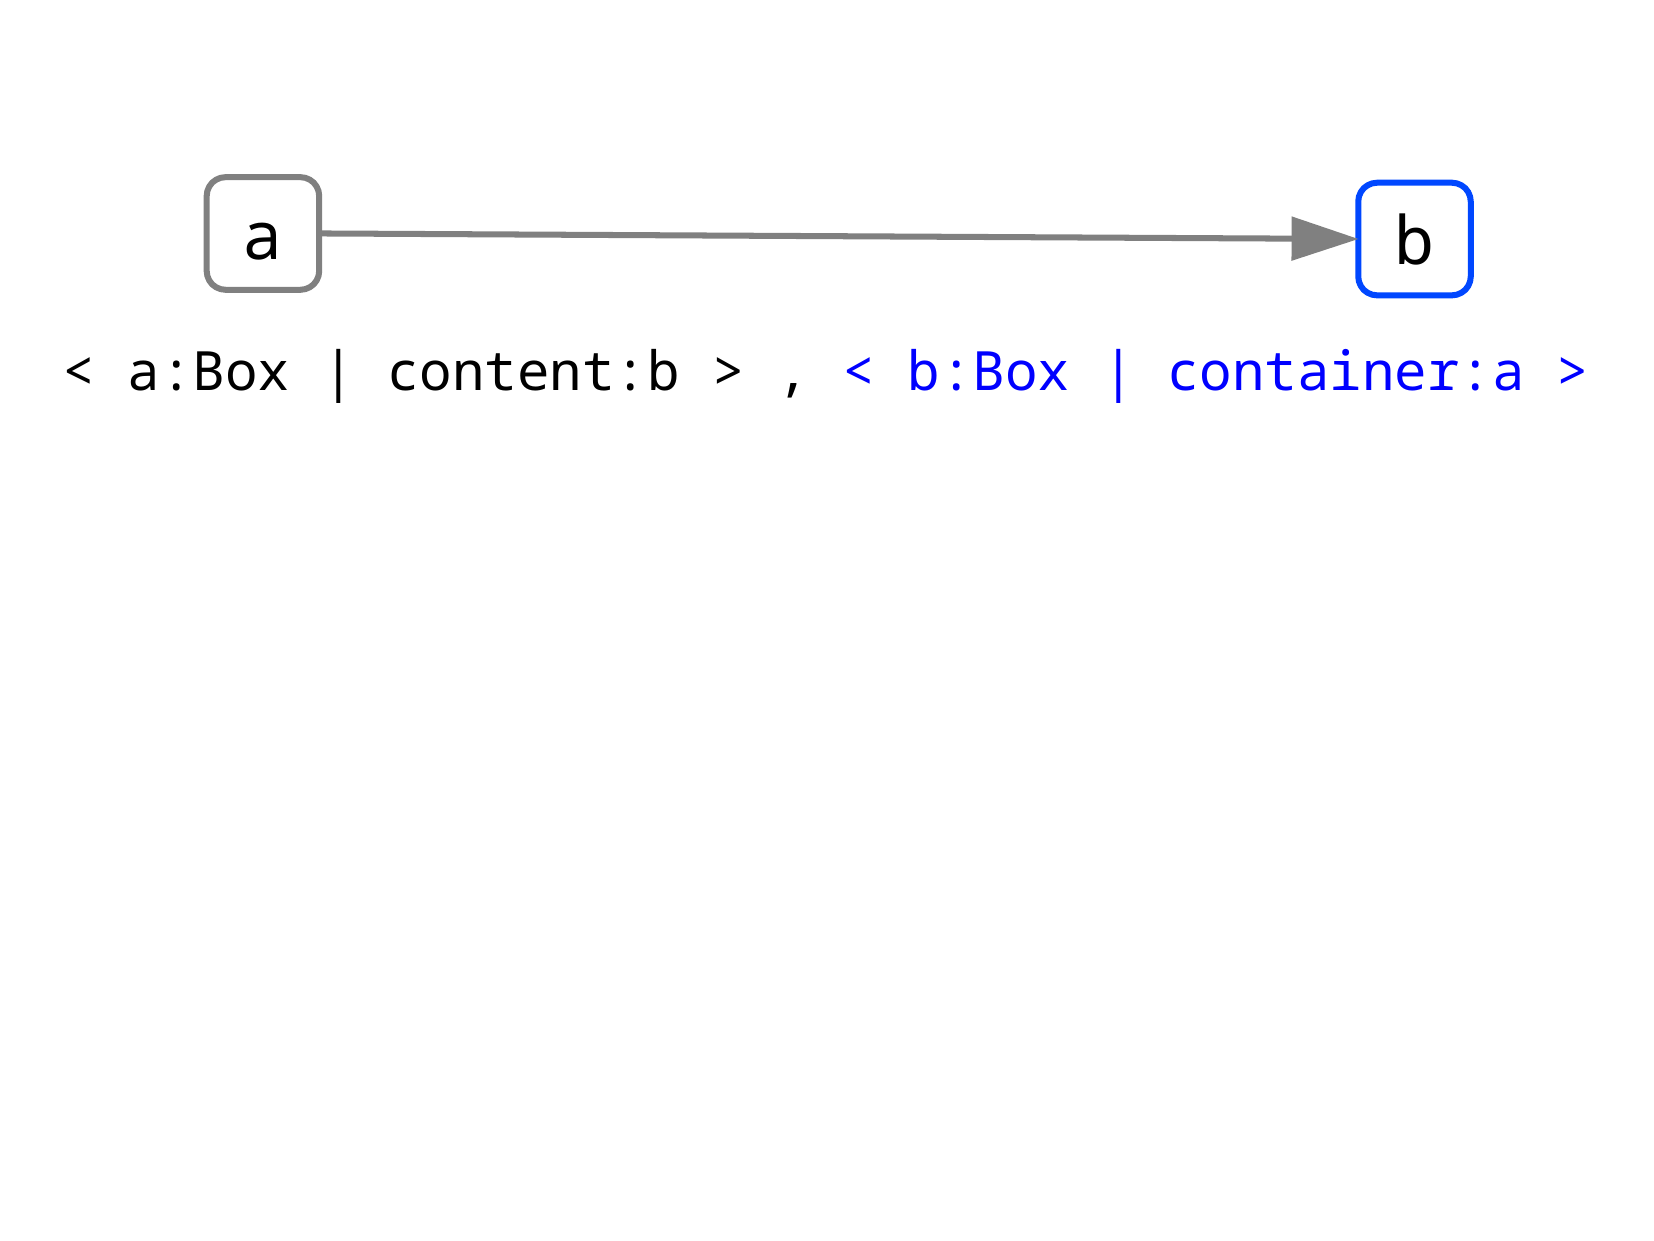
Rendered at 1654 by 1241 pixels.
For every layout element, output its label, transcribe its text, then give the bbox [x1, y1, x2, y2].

text_box < a:Box | content:b > , < b:Box | container:a > [0, 324, 1653, 456]
text_box a [206, 177, 320, 290]
text_box b [1358, 182, 1471, 296]
